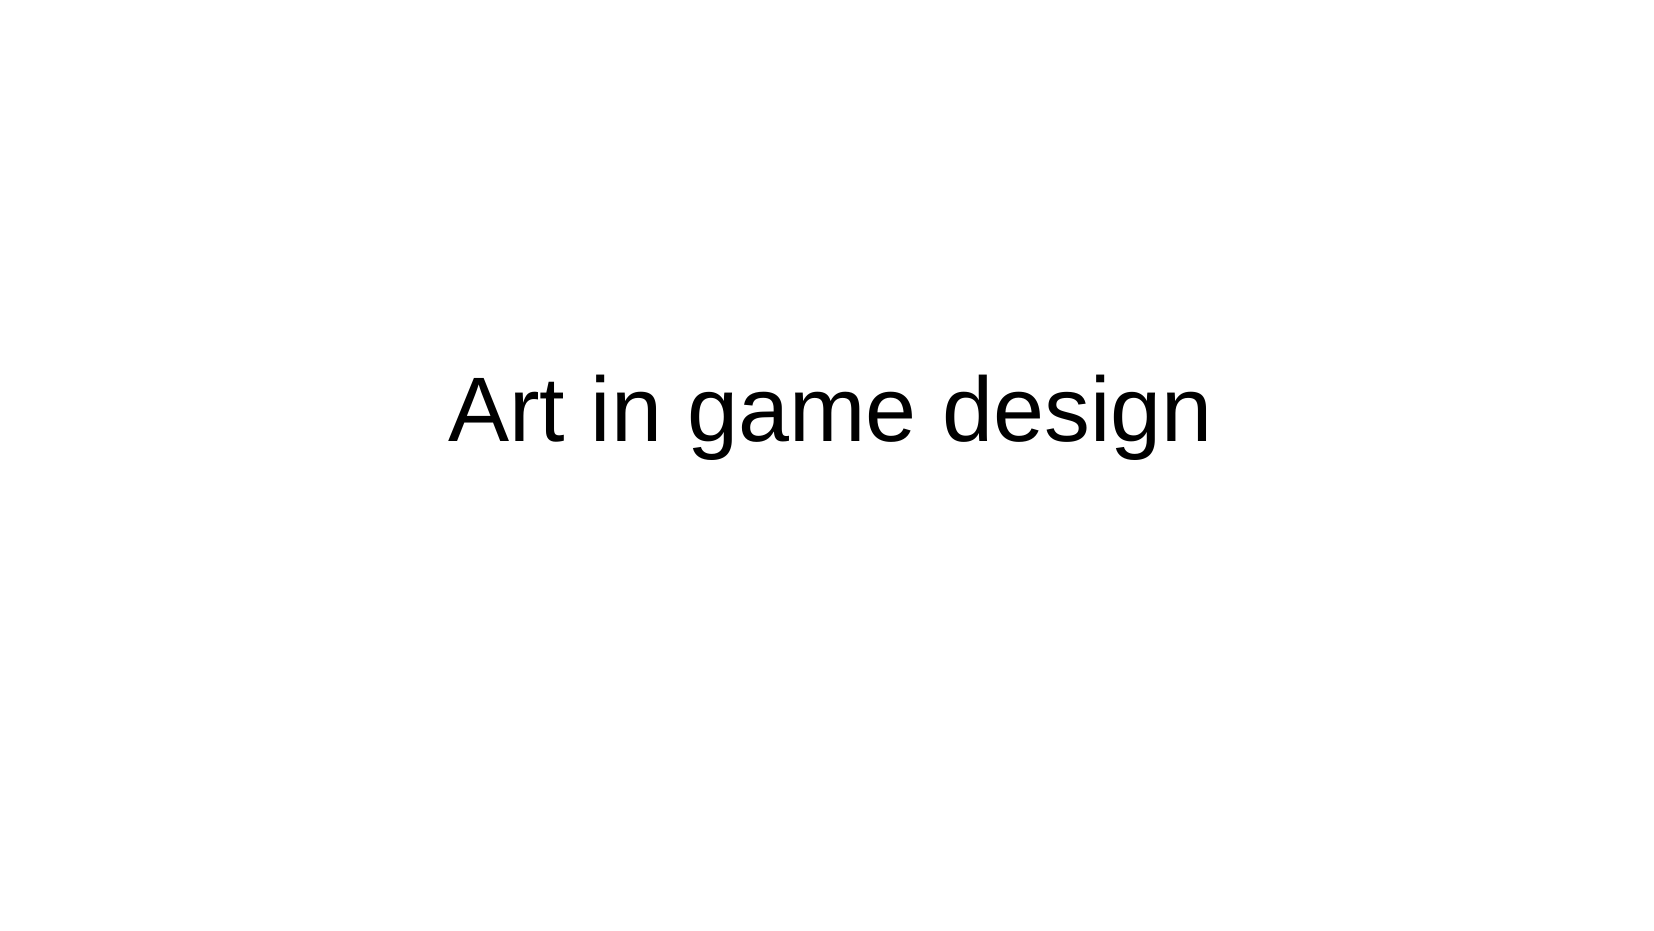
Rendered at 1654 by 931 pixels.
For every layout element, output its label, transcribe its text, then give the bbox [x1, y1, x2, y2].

title Art in game design [86, 332, 1576, 488]
